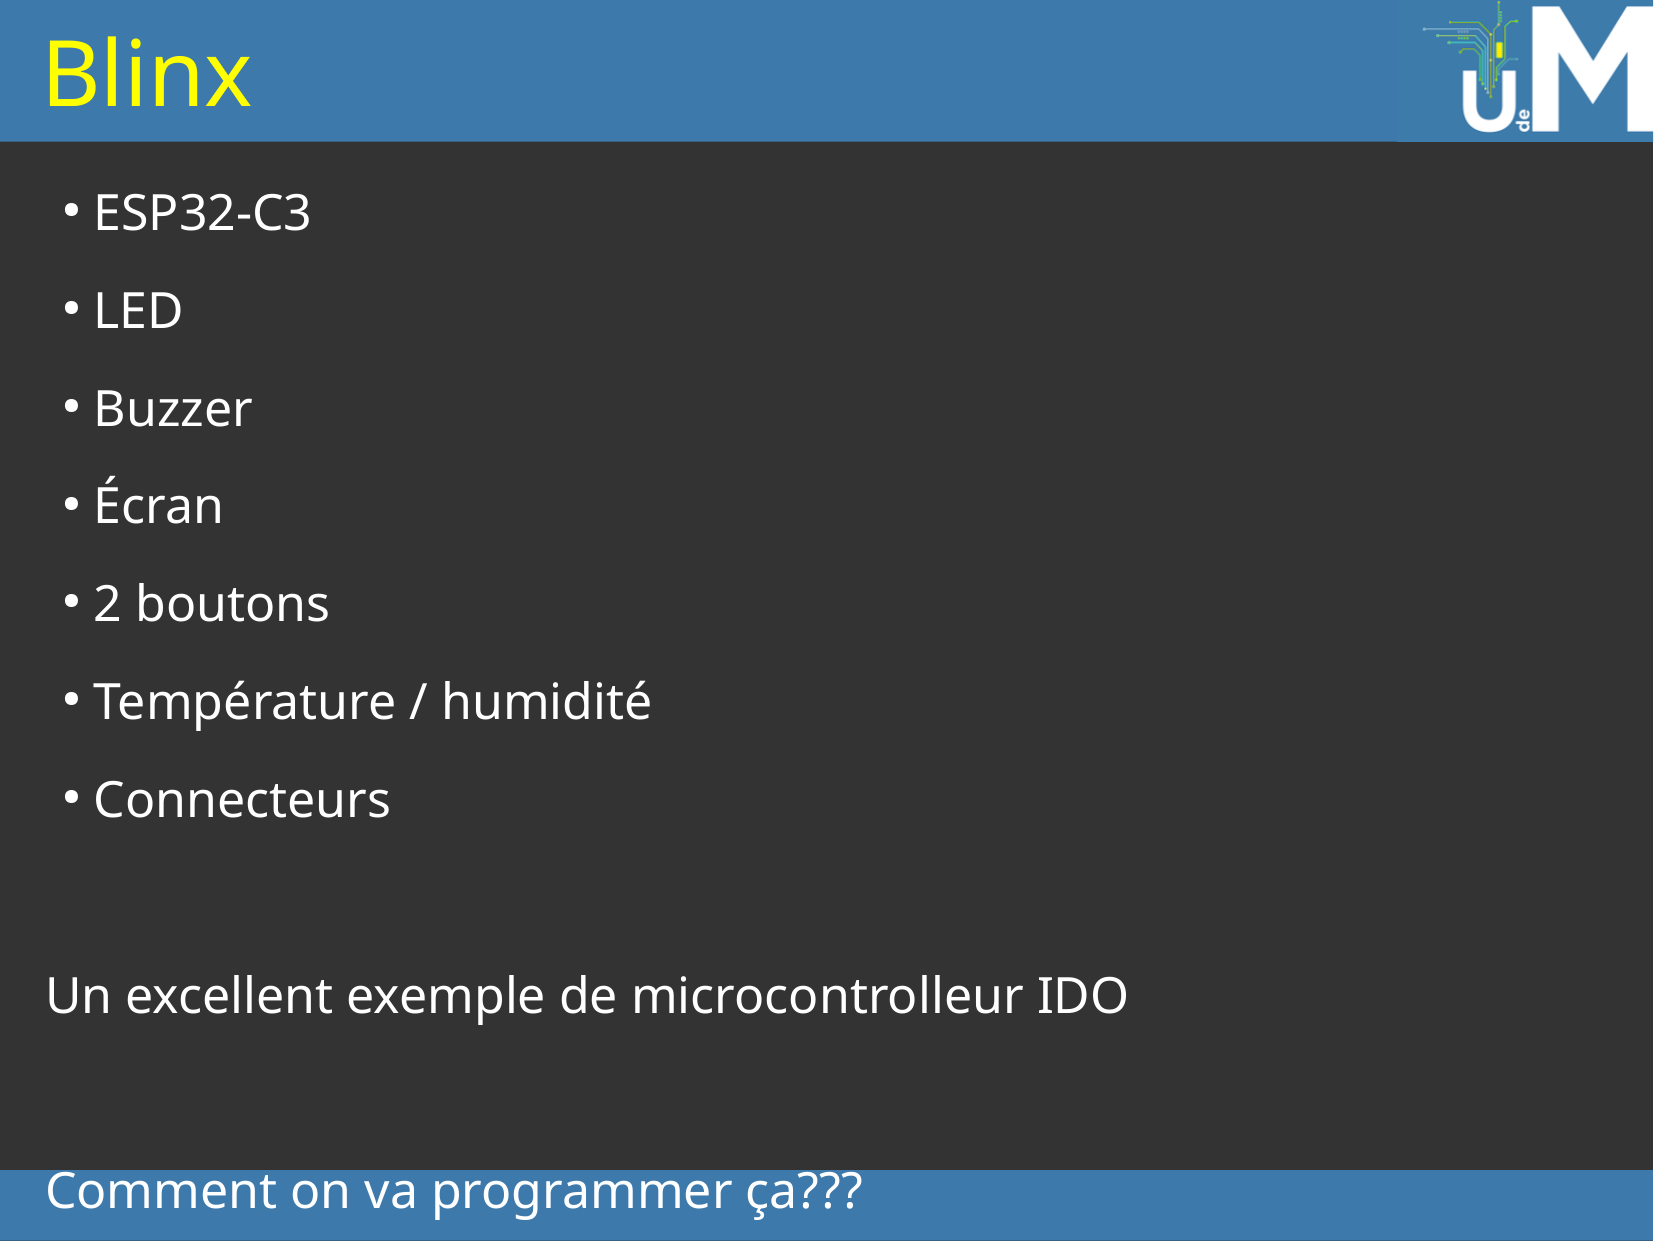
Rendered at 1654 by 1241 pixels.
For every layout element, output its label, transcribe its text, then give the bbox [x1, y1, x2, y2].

picture [1397, 0, 1654, 142]
title Blinx [41, 9, 1411, 133]
list ESP32-C3 LED Buzzer Écran 2 boutons Température / humidité Connecteurs Un excellent exemple de microcontrolleur IDO Comment on va programmer ça??? [45, 177, 1606, 1141]
